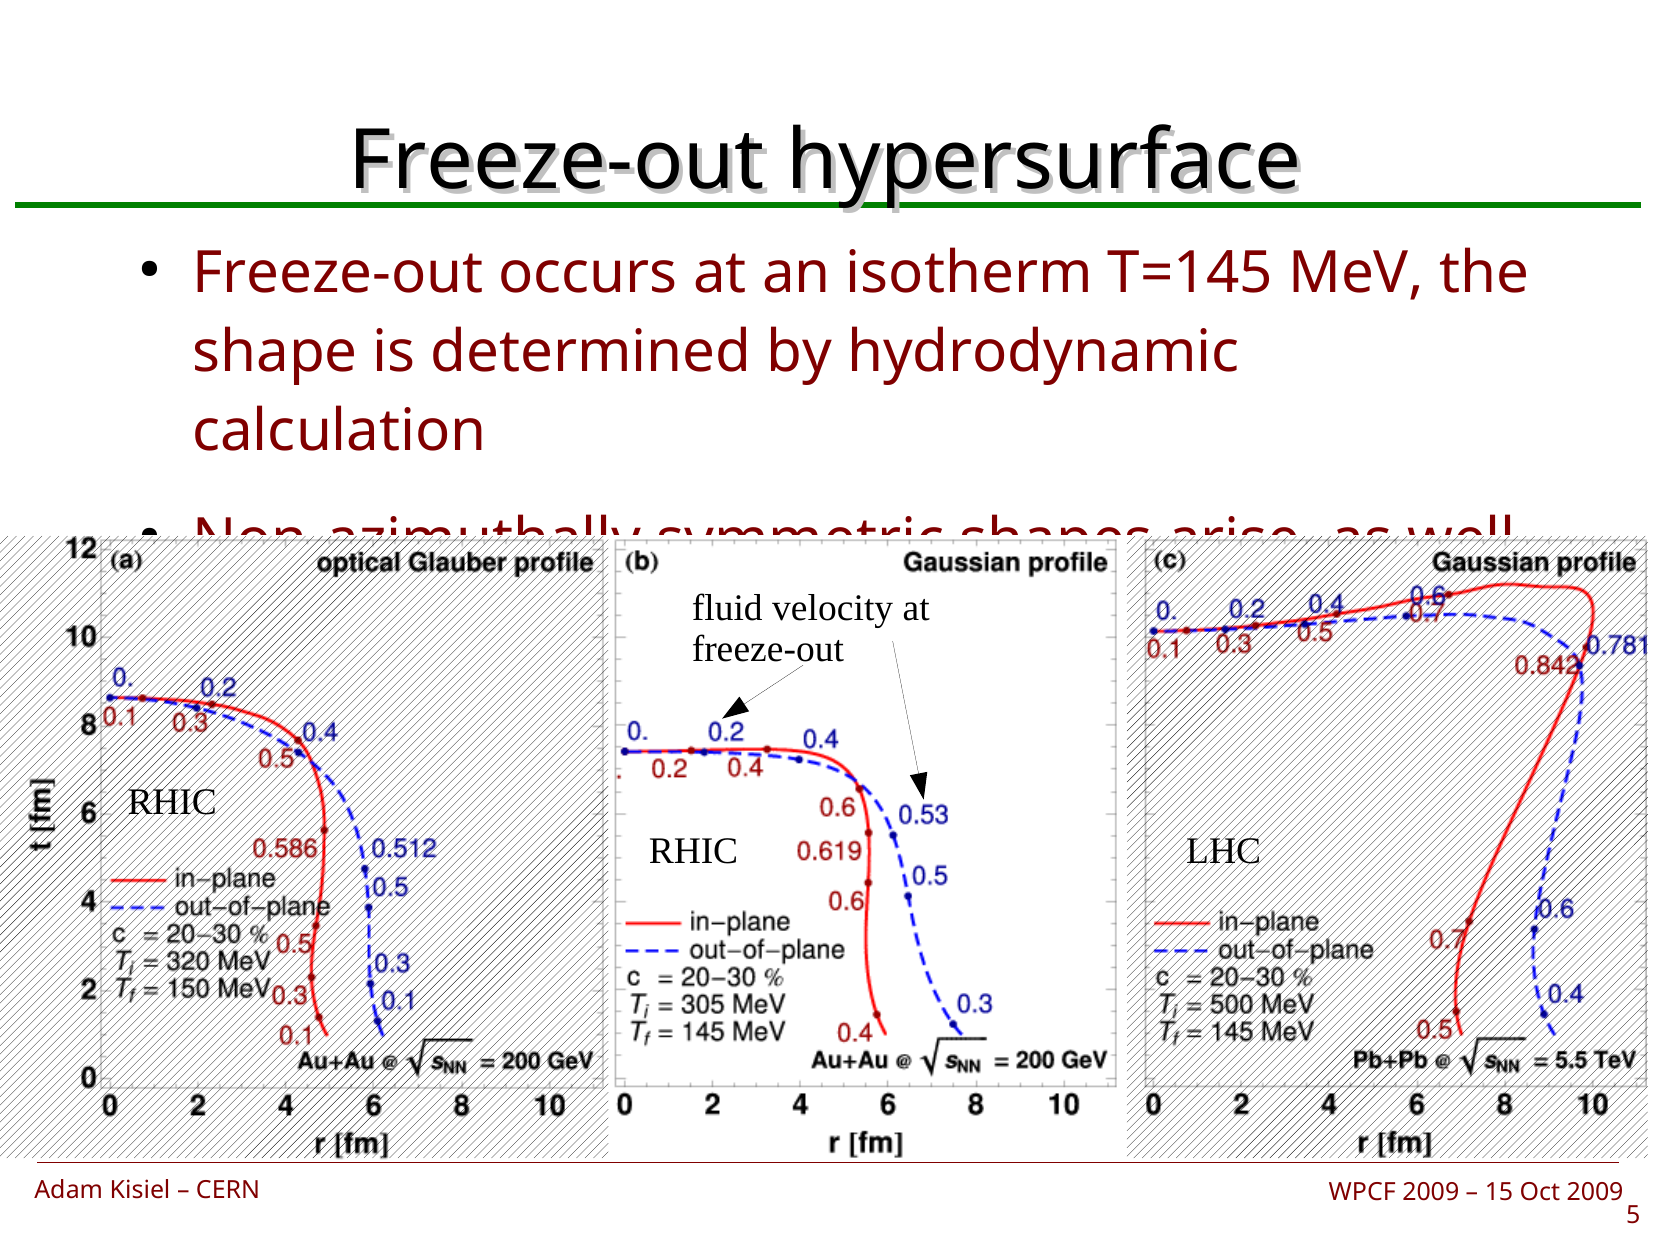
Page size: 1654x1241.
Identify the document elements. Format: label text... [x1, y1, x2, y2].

text_box RHIC [648, 830, 739, 872]
list Freeze-out occurs at an isotherm T=145 MeV, the shape is determined by hydrodynamic calculation Non-azimuthally symmetric shapes arise, as well as substantial radial flow. Initial shape matters. [121, 230, 1533, 535]
text_box fluid velocity at freeze-out [691, 586, 931, 670]
text_box [0, 535, 609, 1159]
title Freeze-out hypersurface [119, 52, 1532, 261]
text_box [1127, 535, 1648, 1159]
picture [27, 535, 1647, 1161]
